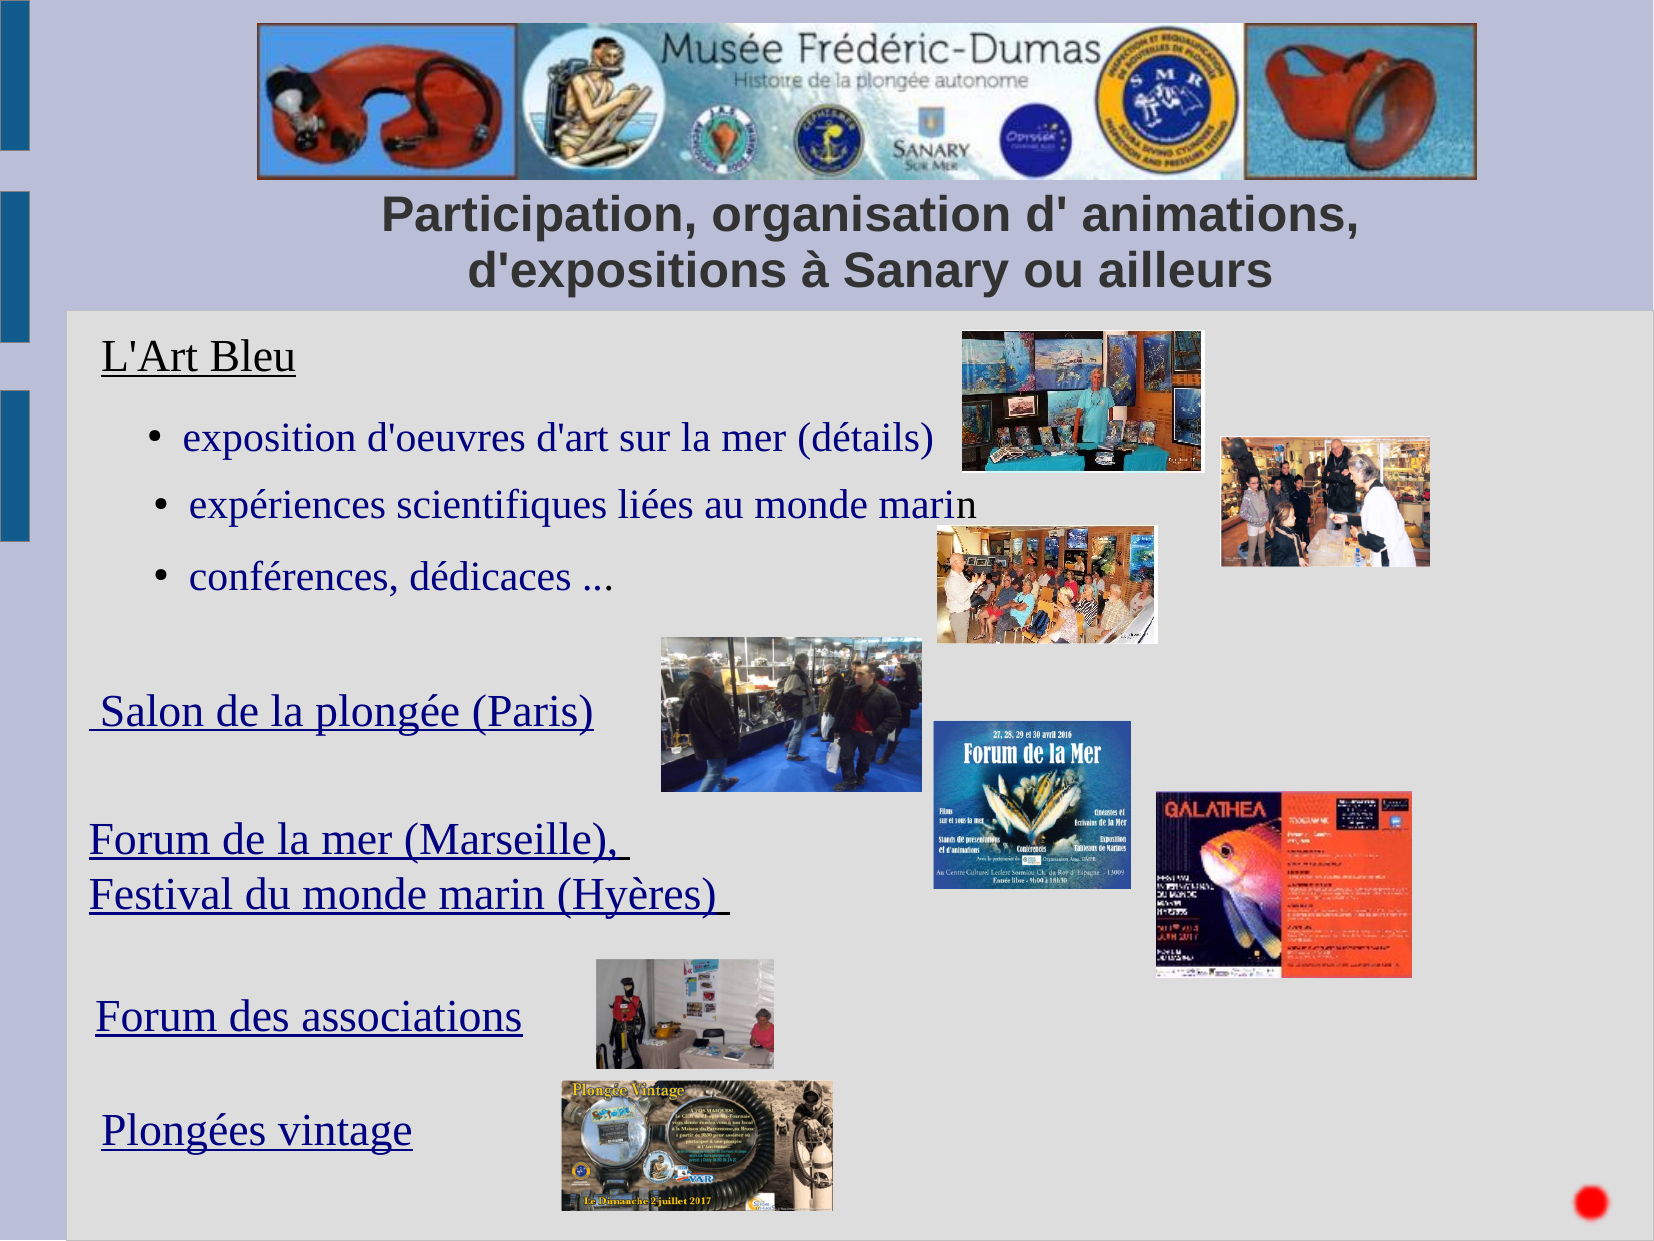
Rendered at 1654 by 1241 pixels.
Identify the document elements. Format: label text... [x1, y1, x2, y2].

picture [937, 525, 1158, 644]
picture [661, 637, 922, 792]
text_box Forum des associations [82, 986, 544, 1043]
text_box Forum de la mer (Marseille), Festival du monde marin (Hyères) [88, 813, 851, 921]
text_box conférences, dédicaces ... [153, 549, 650, 603]
picture [1220, 436, 1430, 567]
text_box Plongées vintage [88, 1100, 467, 1158]
picture [1569, 1180, 1617, 1225]
title Participation, organisation d' animations, d'expositions à Sanary ou ailleurs [341, 180, 1400, 308]
text_box L'Art Bleu [88, 326, 308, 384]
picture [933, 720, 1131, 889]
picture [596, 959, 774, 1069]
picture [1156, 791, 1412, 978]
text_box expériences scientifiques liées au monde marin [153, 477, 1004, 532]
text_box Salon de la plongée (Paris) [88, 681, 661, 738]
picture [962, 330, 1205, 473]
picture [257, 23, 1477, 180]
text_box exposition d'oeuvres d'art sur la mer (détails) [147, 410, 962, 465]
picture [561, 1080, 833, 1211]
